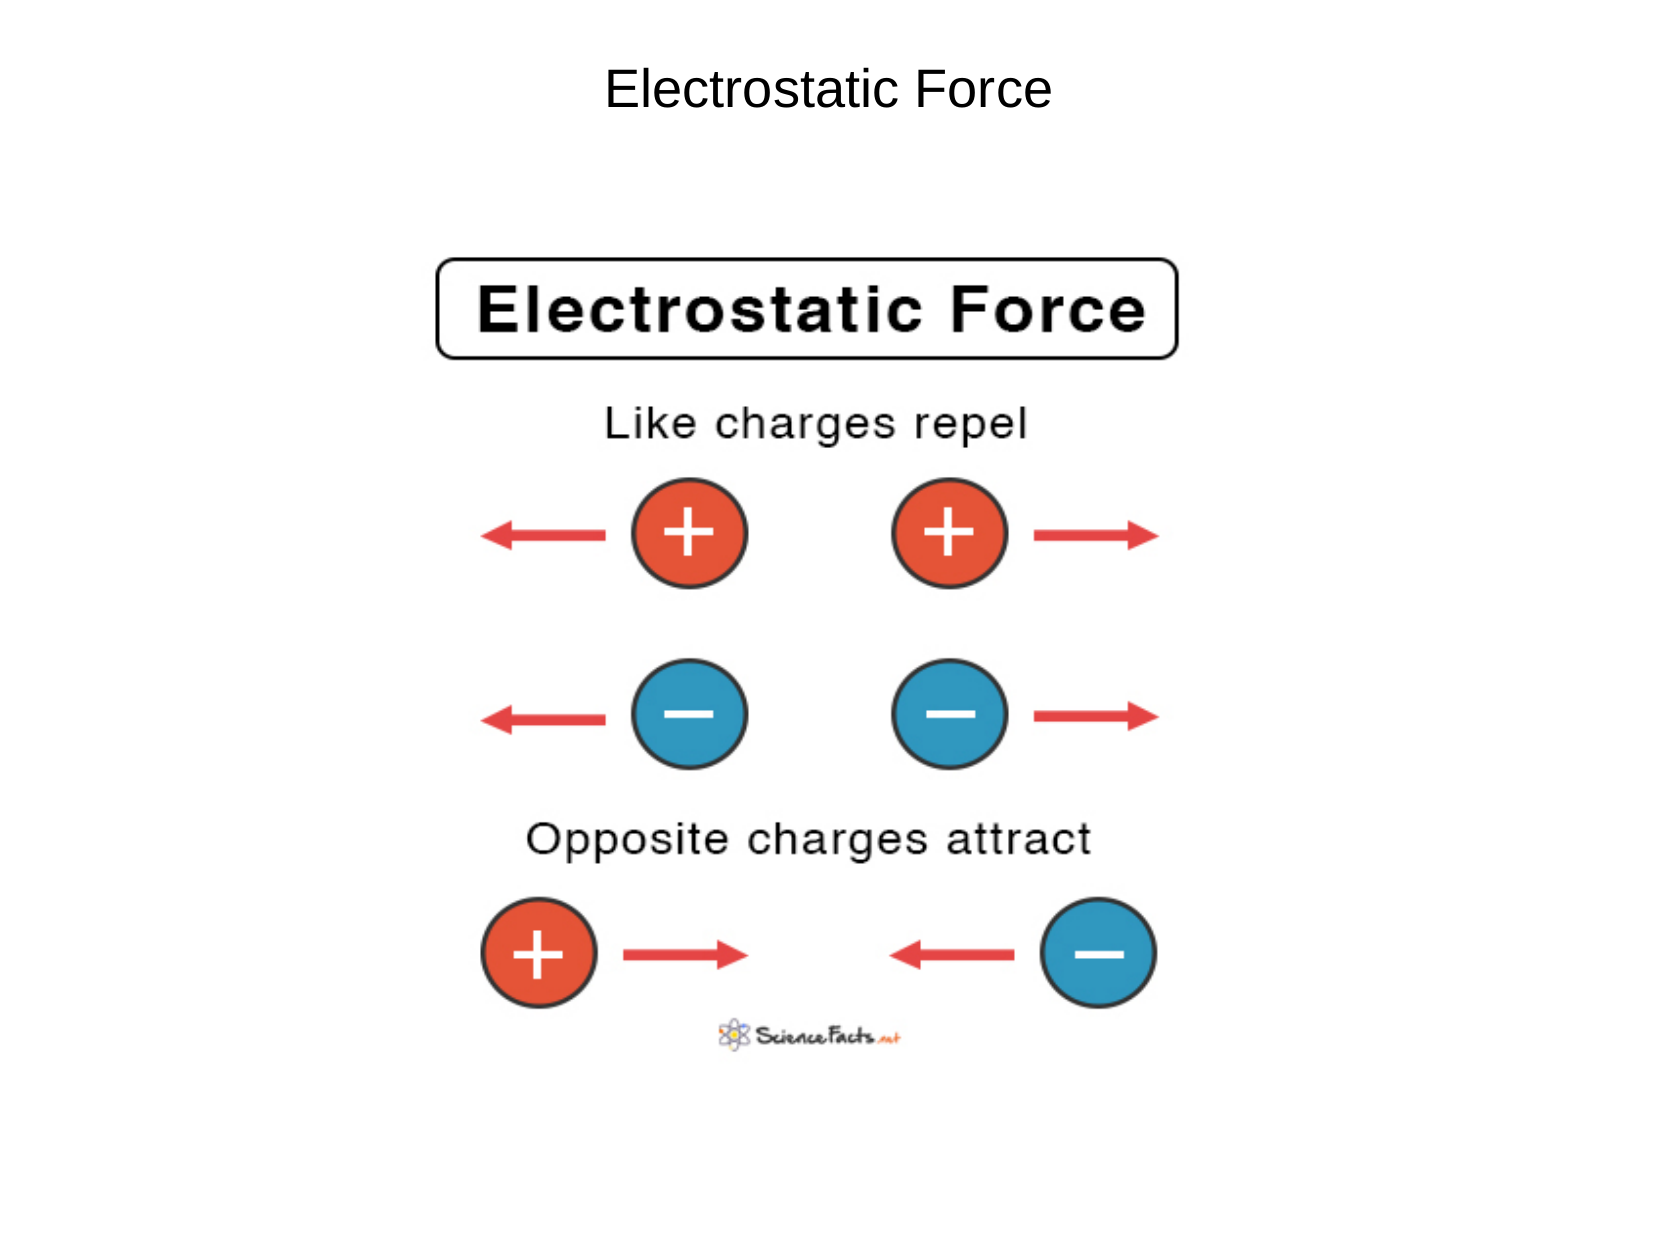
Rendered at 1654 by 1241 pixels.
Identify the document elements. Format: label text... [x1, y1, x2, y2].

picture [391, 228, 1232, 1067]
text_box Electrostatic Force [570, 58, 1089, 121]
